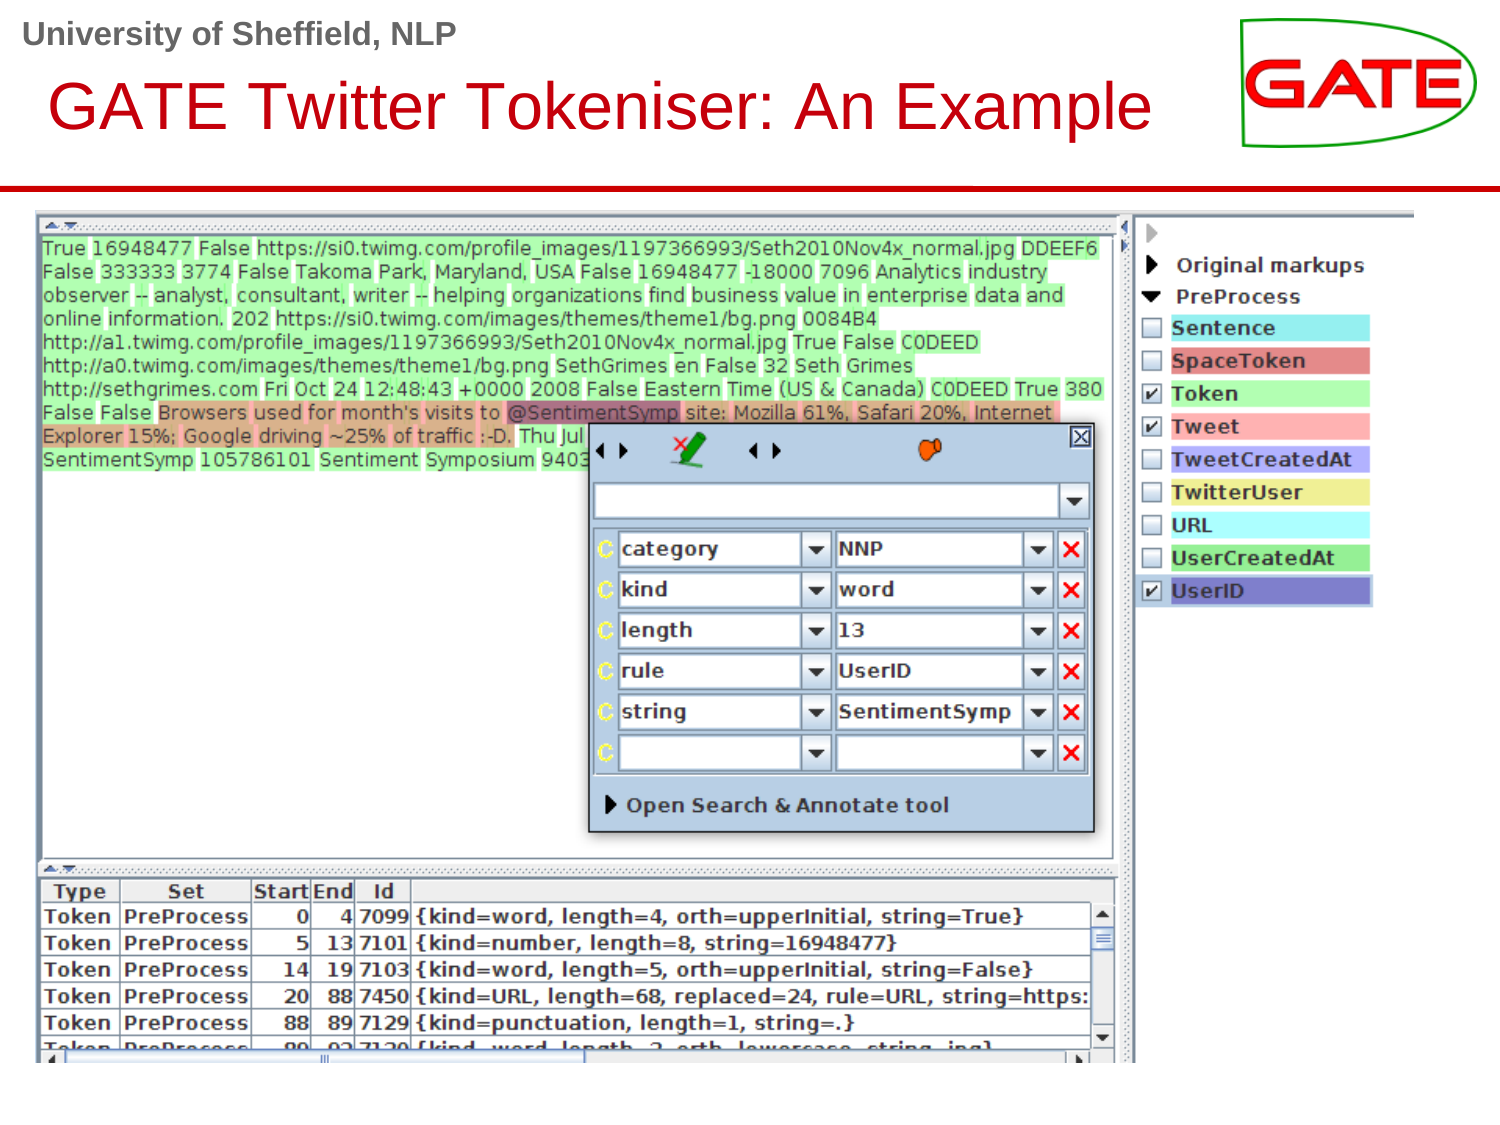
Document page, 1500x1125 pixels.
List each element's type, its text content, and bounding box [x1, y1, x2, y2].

picture [35, 210, 1414, 1063]
picture [1240, 18, 1477, 148]
text_box GATE Twitter Tokeniser: An Example [47, 47, 1267, 168]
